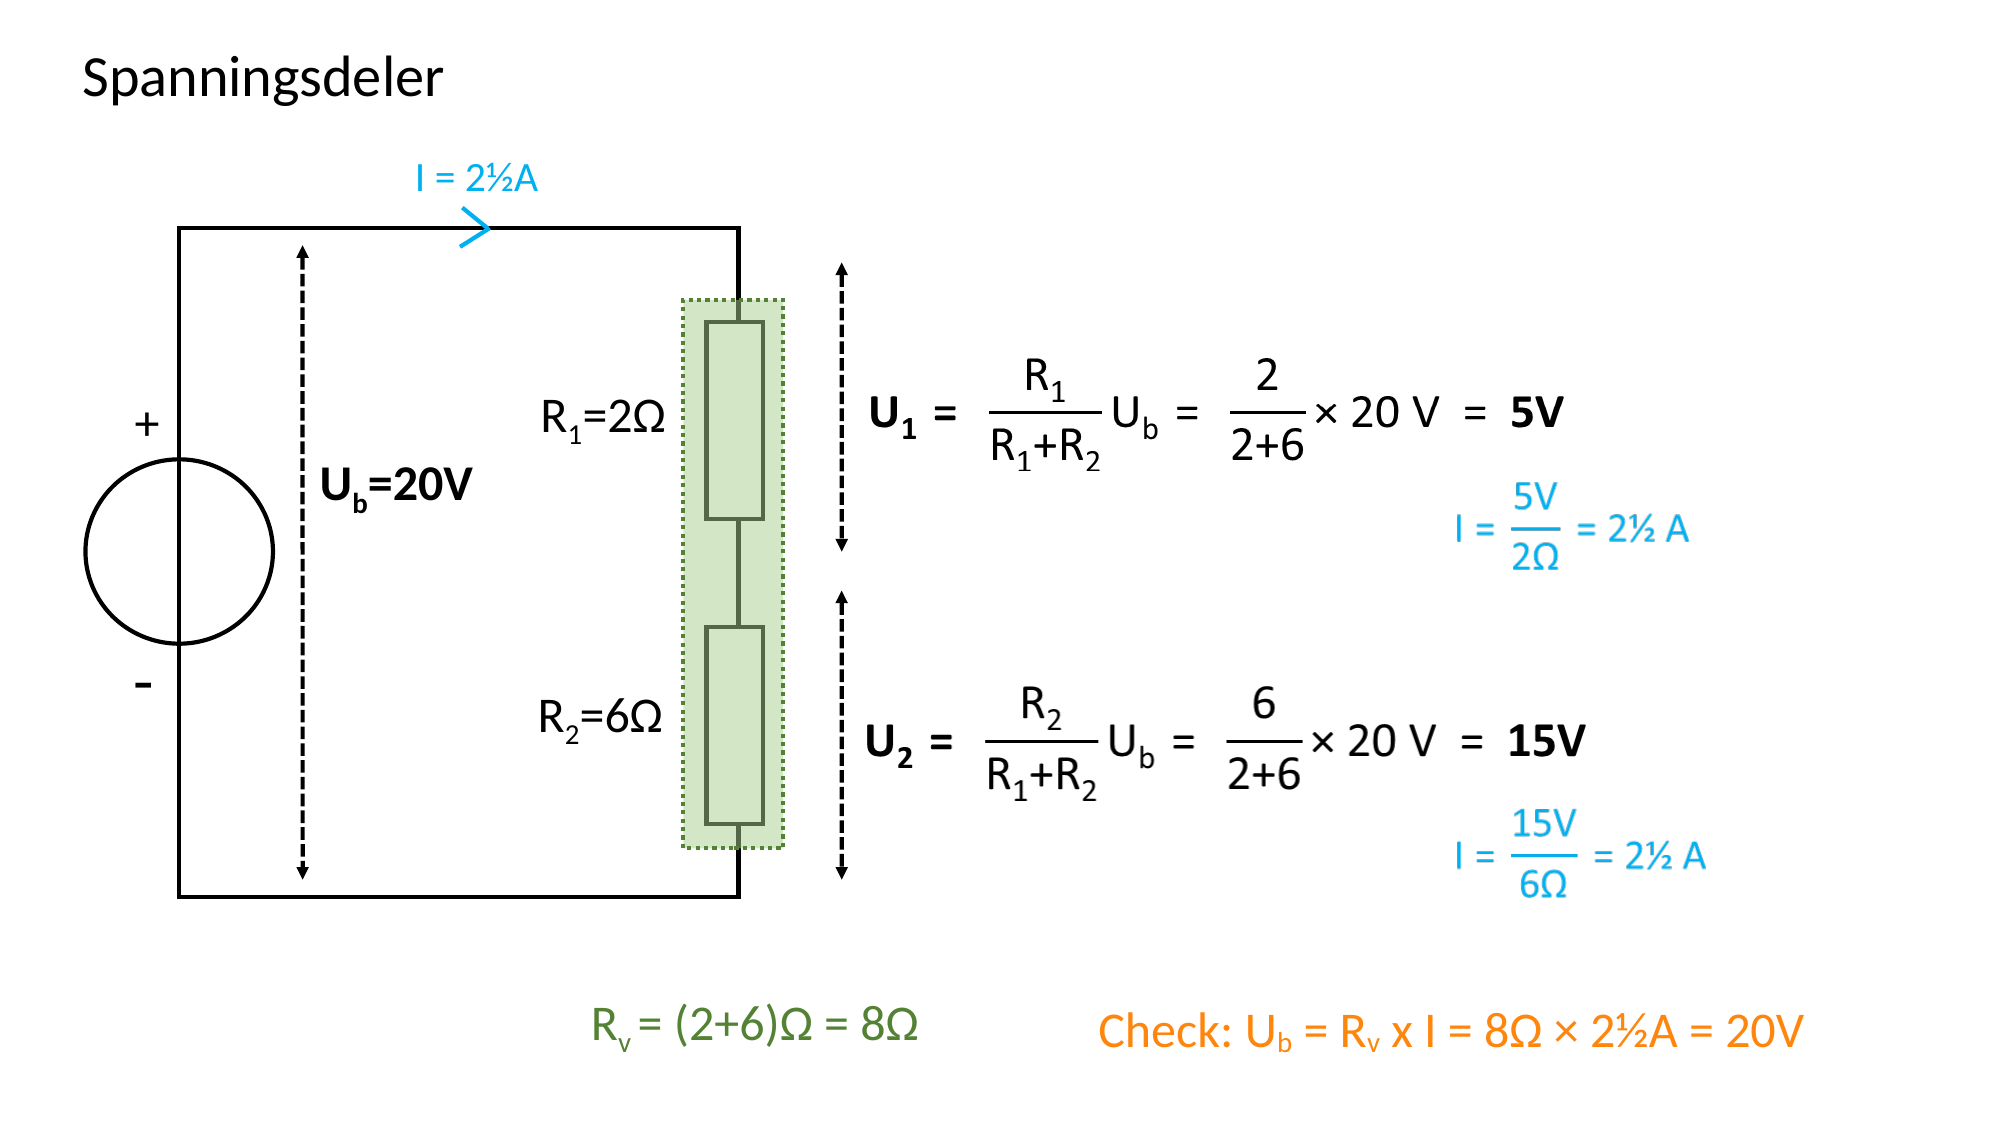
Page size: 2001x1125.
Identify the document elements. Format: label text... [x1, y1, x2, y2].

text_box R1=2Ω [525, 374, 683, 459]
text_box Ub=20V [304, 443, 488, 527]
text_box Check: Ub = Rv x I = 8Ω × 2½A = 20V [1072, 989, 1820, 1065]
text_box [683, 299, 784, 849]
text_box I = 2½A [400, 142, 580, 207]
text_box Spanningsdeler [67, 30, 460, 116]
text_box R2=6Ω [522, 674, 683, 759]
text_box + [119, 382, 175, 458]
text_box [841, 671, 1782, 906]
text_box Rv = (2+6)Ω = 8Ω [576, 982, 935, 1066]
text_box - [118, 630, 169, 726]
text_box [841, 343, 1782, 578]
